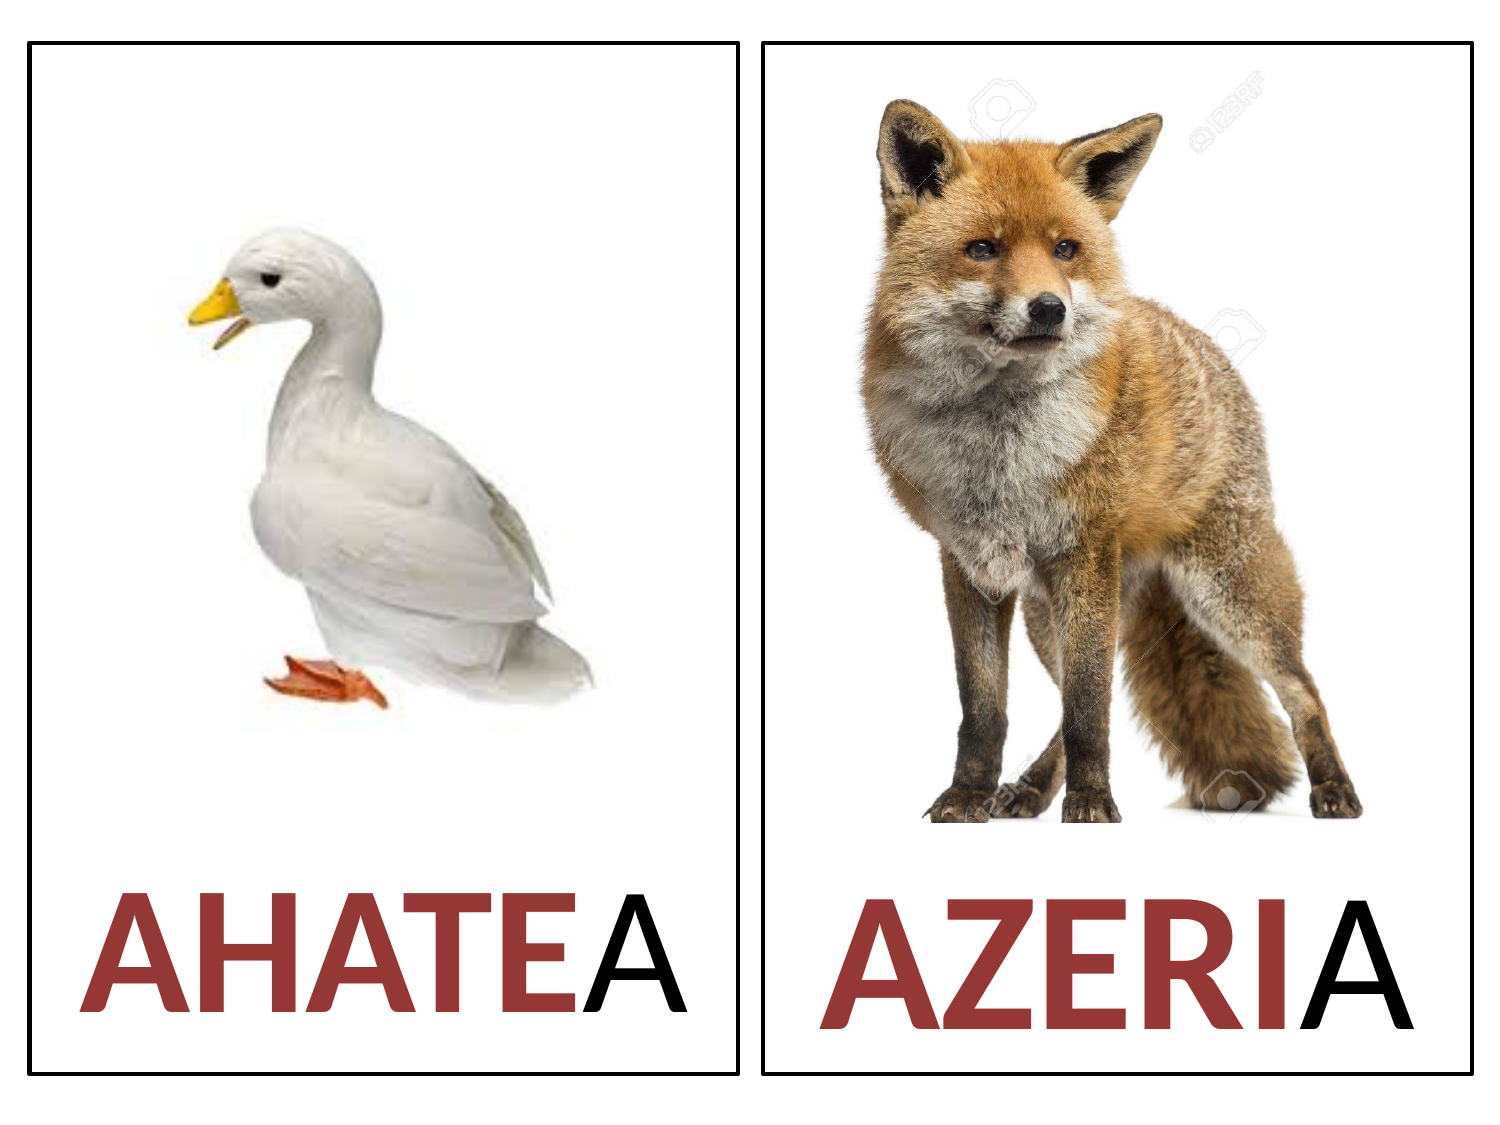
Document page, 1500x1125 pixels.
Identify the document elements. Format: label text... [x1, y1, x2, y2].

picture [76, 196, 656, 776]
text_box AHATEA [64, 822, 704, 1058]
text_box AZERIA [804, 822, 1431, 1078]
picture [847, 71, 1388, 823]
